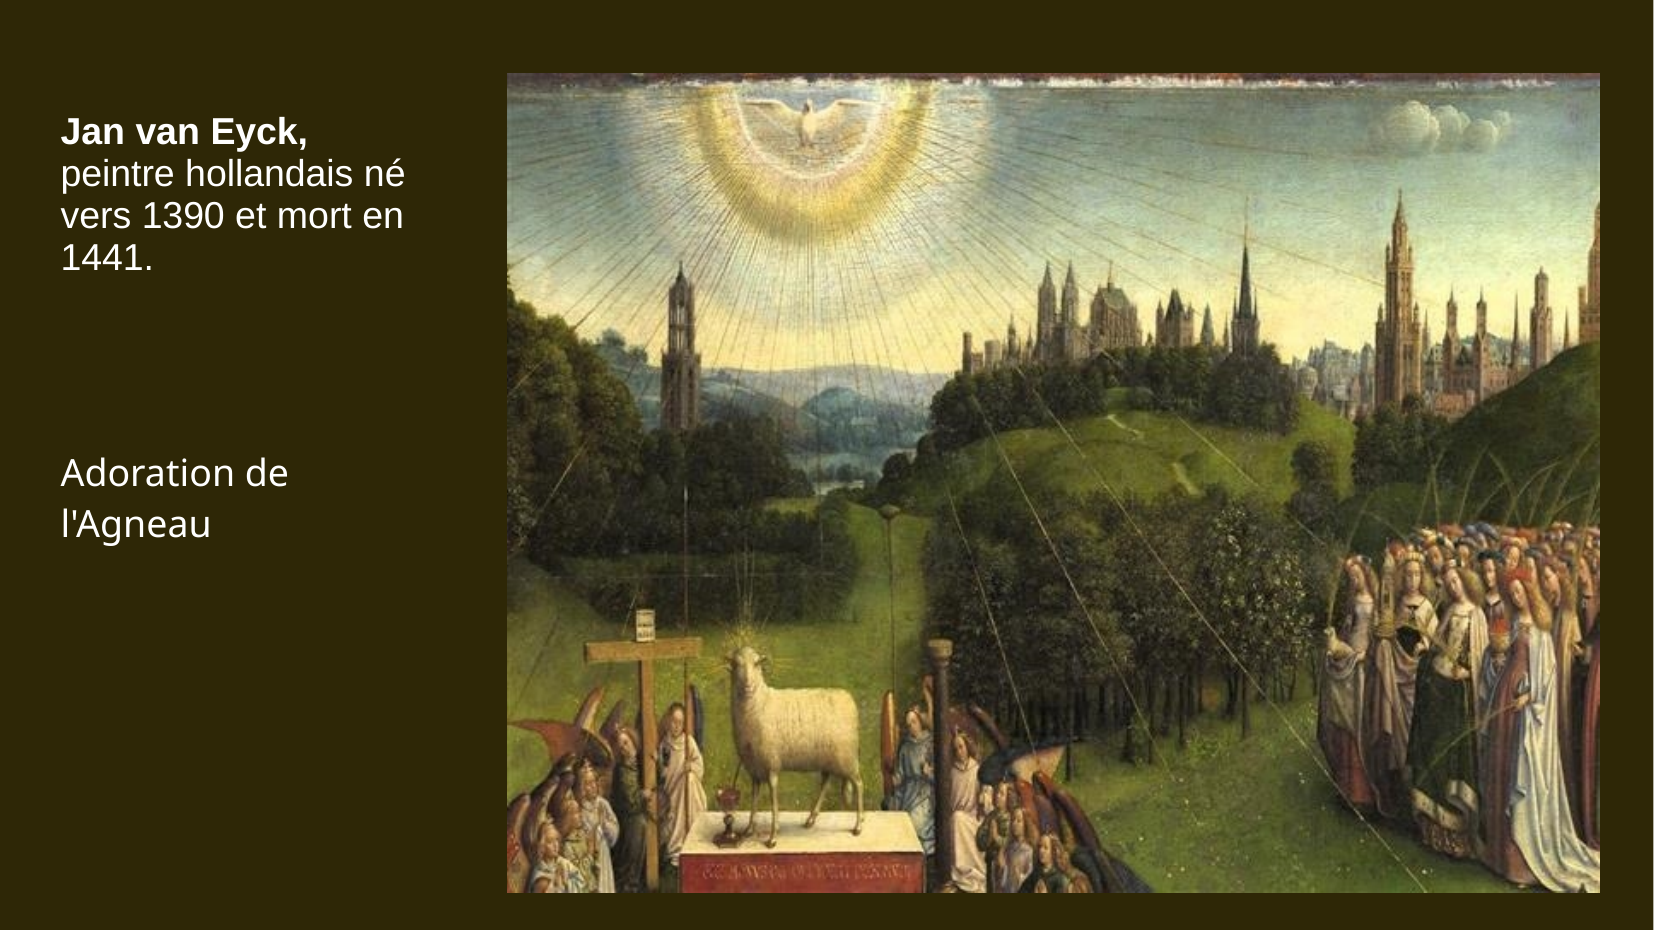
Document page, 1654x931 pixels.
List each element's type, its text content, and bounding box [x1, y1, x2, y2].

text_box Jan van Eyck, peintre hollandais né vers 1390 et mort en 1441. Adoration de l'Agneau [45, 103, 430, 609]
picture [507, 73, 1600, 893]
